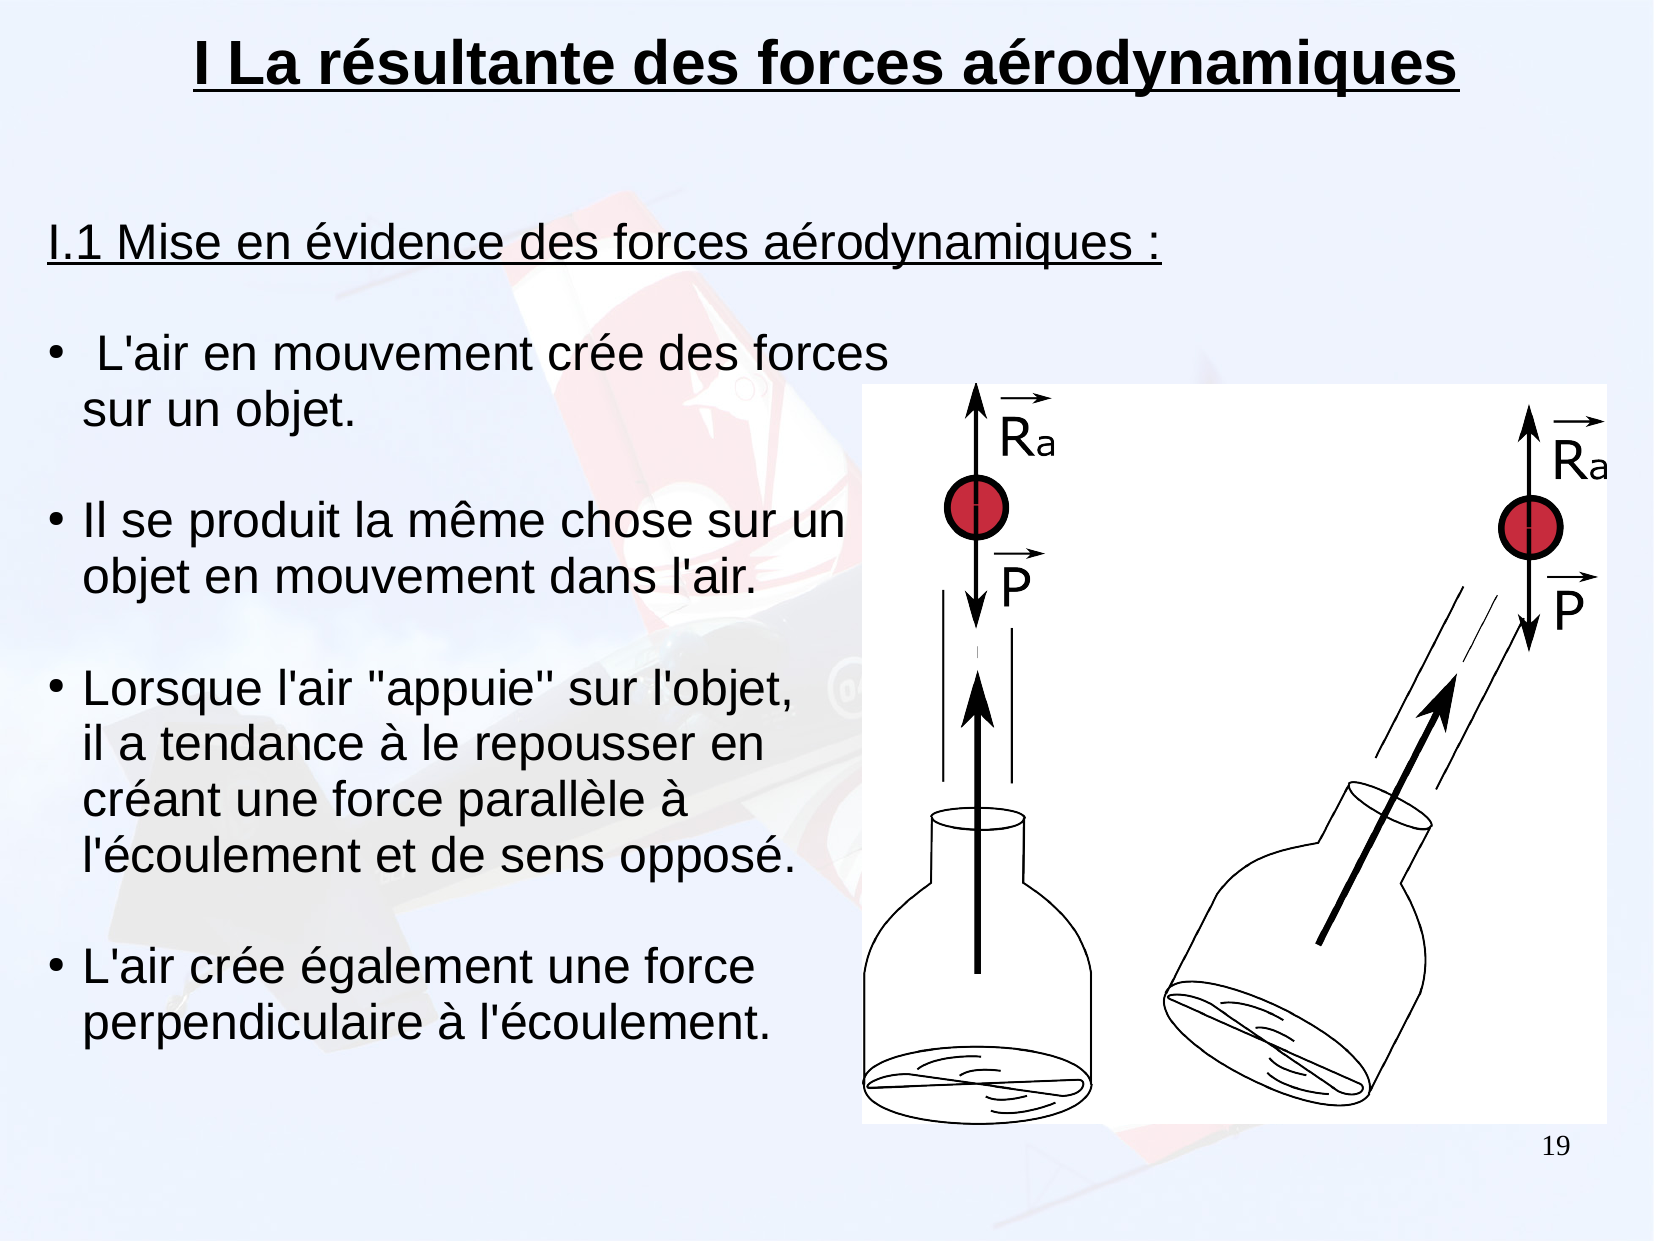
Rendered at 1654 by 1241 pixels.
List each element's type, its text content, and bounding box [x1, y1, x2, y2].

subtitle I.1 Mise en évidence des forces aérodynamiques : L'air en mouvement crée des forces sur un objet. Il se produit la même chose sur un objet en mouvement dans l'air. Lorsque l'air ''appuie'' sur l'objet, il a tendance à le repousser en créant une force parallèle à l'écoulement et de sens opposé. L'air crée également une force perpendiculaire à l'écoulement. [47, 213, 1619, 1205]
title I La résultante des forces aérodynamiques [82, 11, 1571, 115]
picture [0, 0, 1654, 1241]
